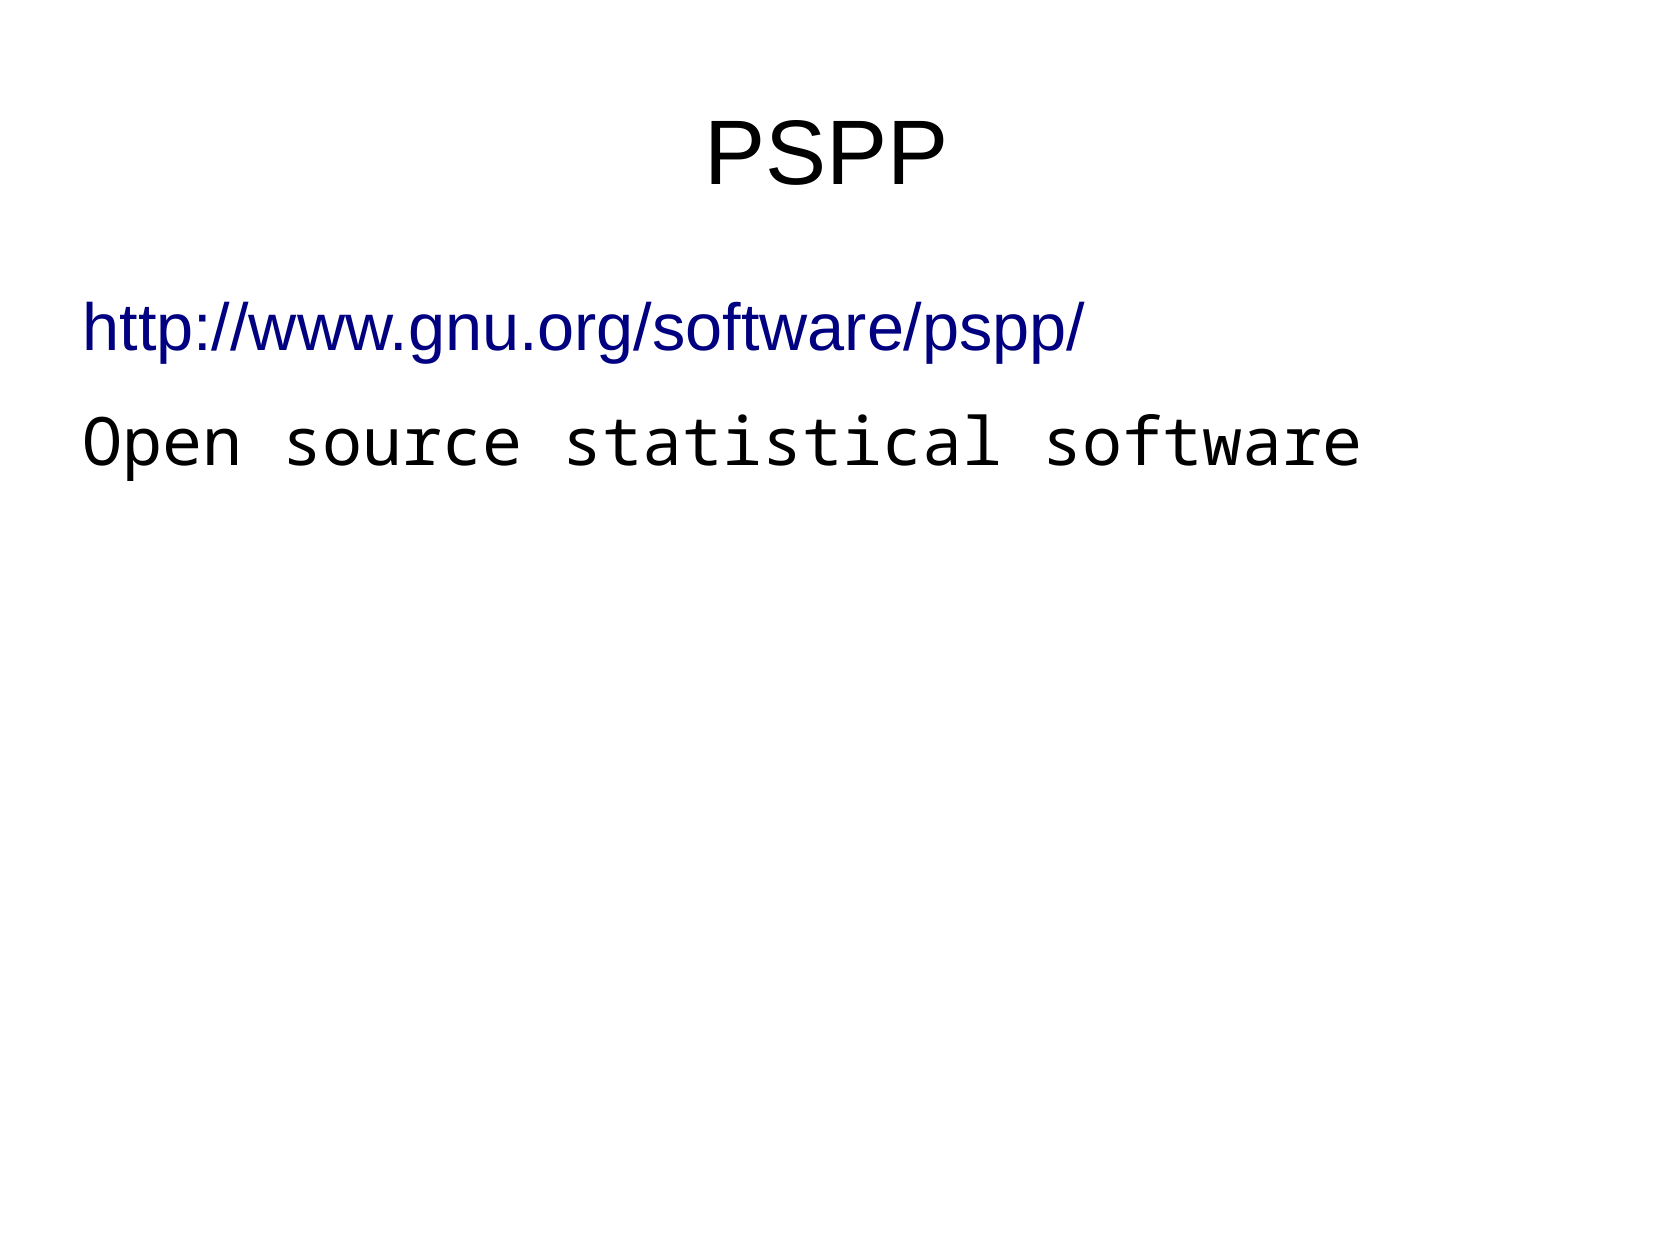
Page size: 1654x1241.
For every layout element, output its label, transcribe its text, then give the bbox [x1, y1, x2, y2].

title PSPP [82, 49, 1571, 257]
list http://www.gnu.org/software/pspp/ Open source statistical software [82, 290, 1571, 1010]
